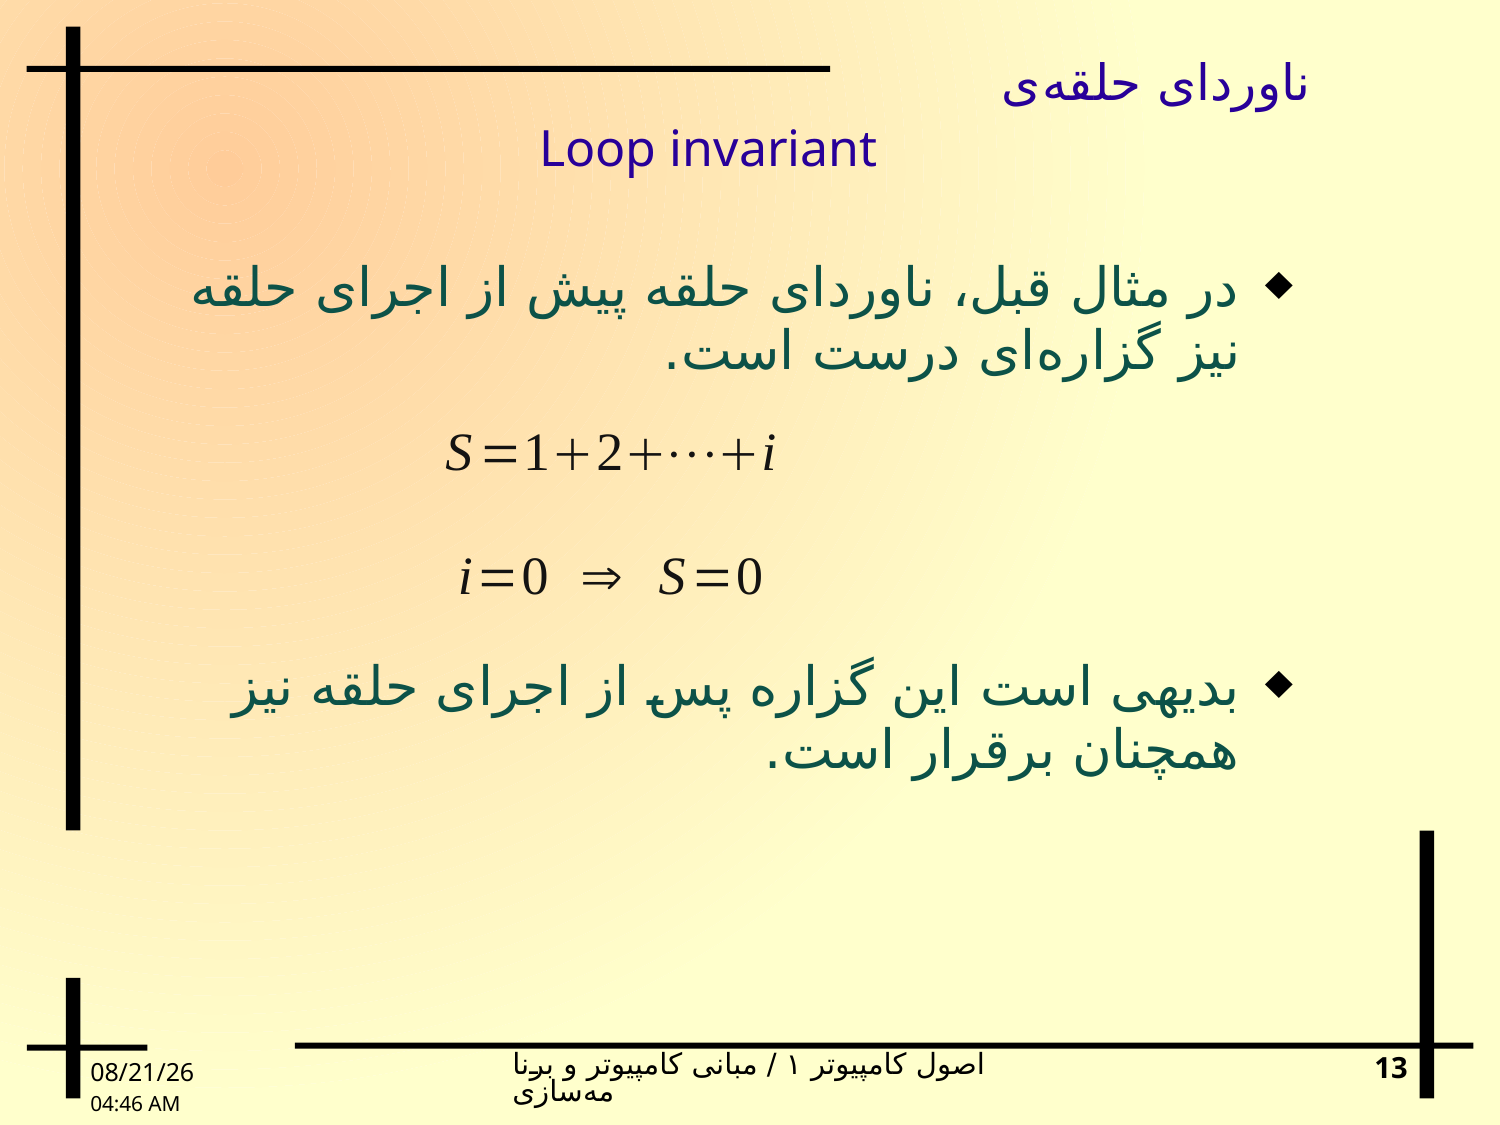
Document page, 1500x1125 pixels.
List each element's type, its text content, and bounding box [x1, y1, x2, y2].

list در مثال قبل، ناوردای حلقه پیش از اجرای حلقه نیز گزاره‌ای درست است. بدیهی است این گزاره پس از اجرای حلقه نیز همچنان برقرار است. [163, 256, 1364, 869]
chart [437, 422, 782, 607]
title ناوردای حلقه‌ی Loop invariant [68, 57, 1350, 178]
